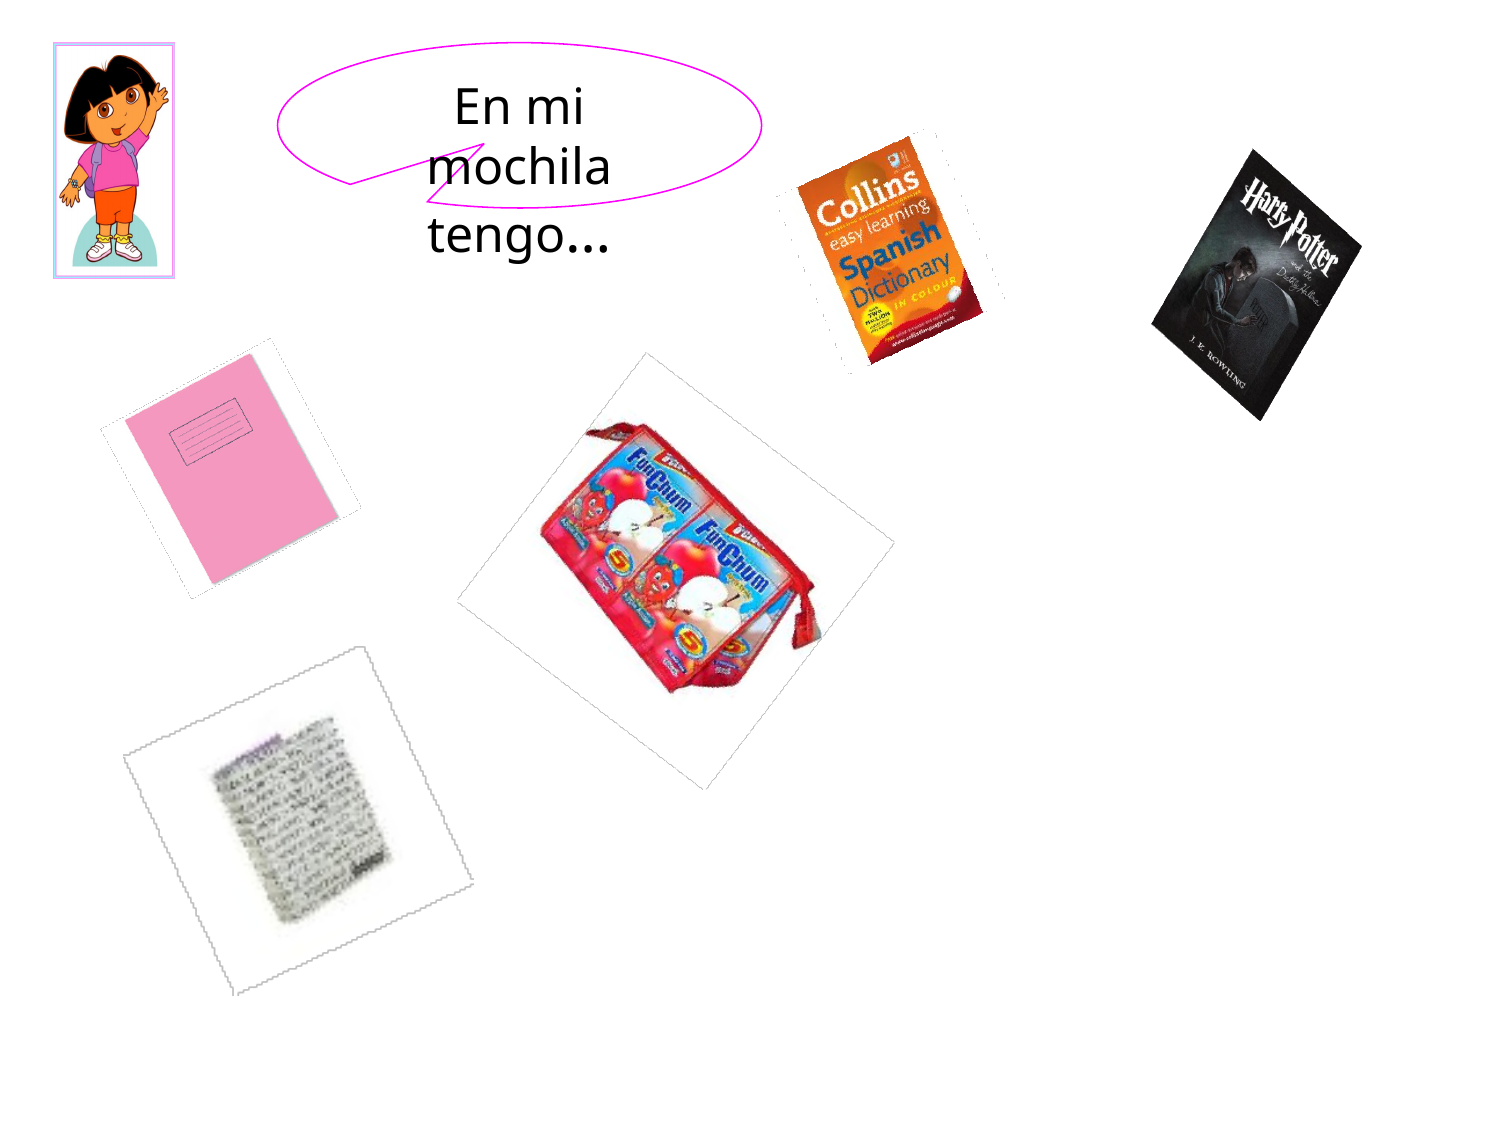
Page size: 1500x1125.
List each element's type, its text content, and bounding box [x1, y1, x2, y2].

picture [123, 125, 1005, 996]
picture [53, 42, 175, 279]
picture [1151, 148, 1362, 421]
picture [100, 338, 361, 599]
text_box En mi mochila tengo… [277, 42, 762, 208]
